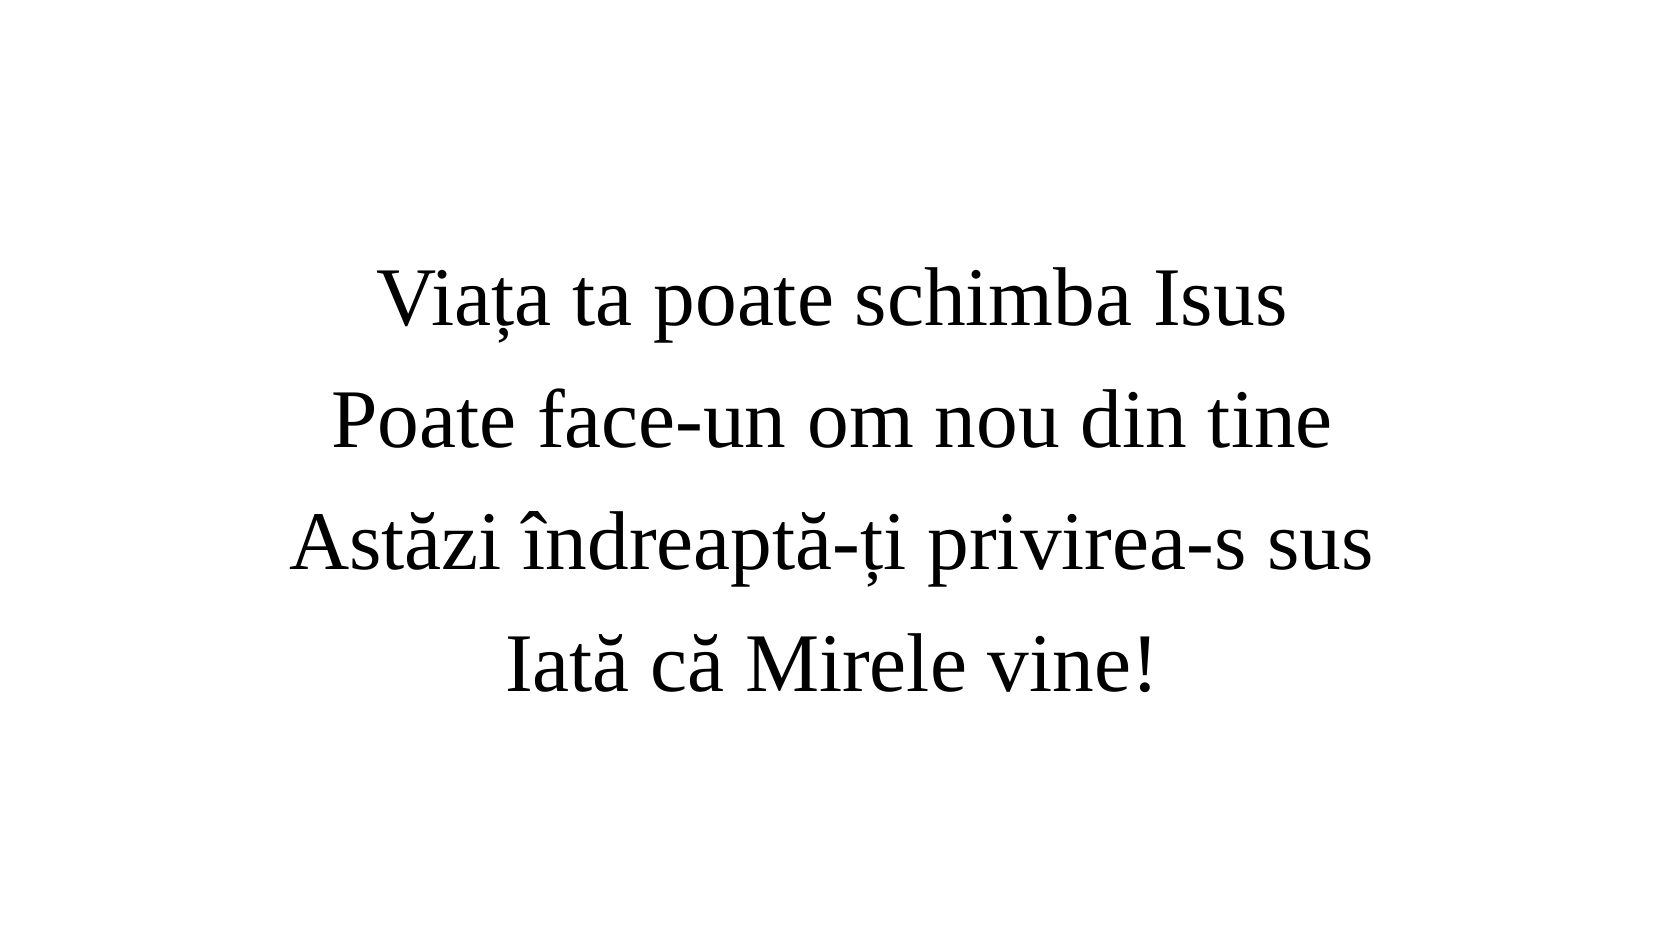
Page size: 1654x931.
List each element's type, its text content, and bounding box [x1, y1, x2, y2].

subtitle Viața ta poate schimba Isus Poate face-un om nou din tine Astăzi îndreaptă-ți privirea-s sus Iată că Mirele vine! [94, 242, 1571, 709]
